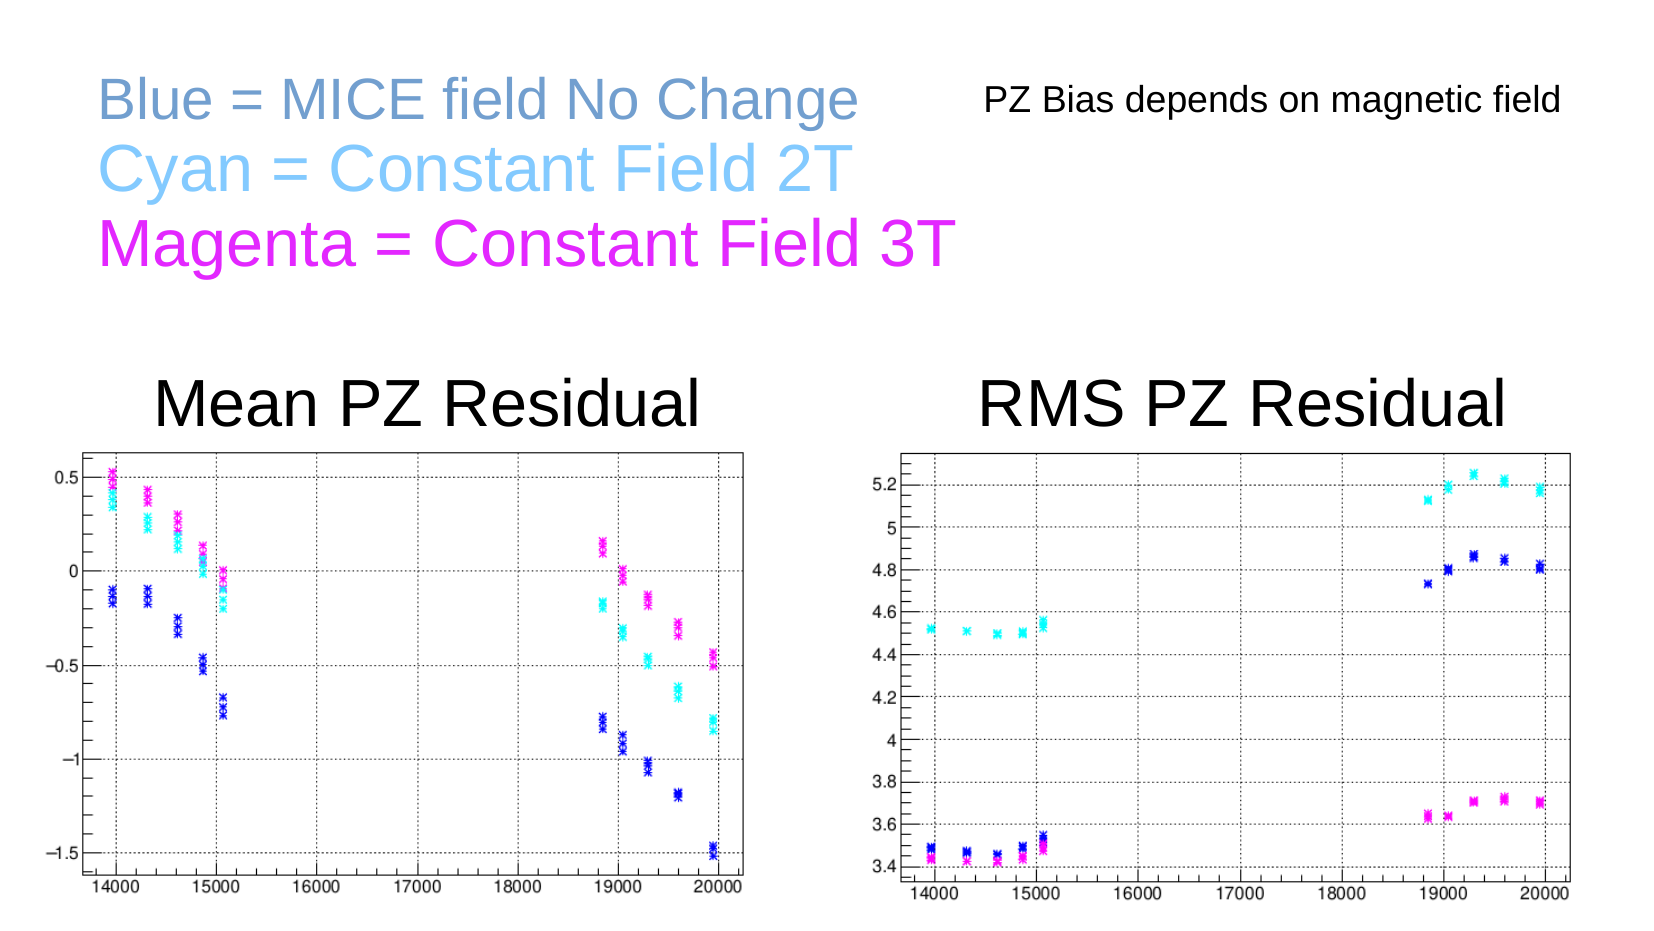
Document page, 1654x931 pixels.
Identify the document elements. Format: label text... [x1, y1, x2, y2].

picture [1, 401, 1651, 931]
text_box Blue = MICE field No Change Cyan = Constant Field 2T Magenta = Constant Field 3T [82, 59, 1170, 410]
text_box PZ Bias depends on magnetic field [968, 70, 1577, 128]
list Mean PZ Residual RMS PZ Residual [82, 366, 1571, 758]
